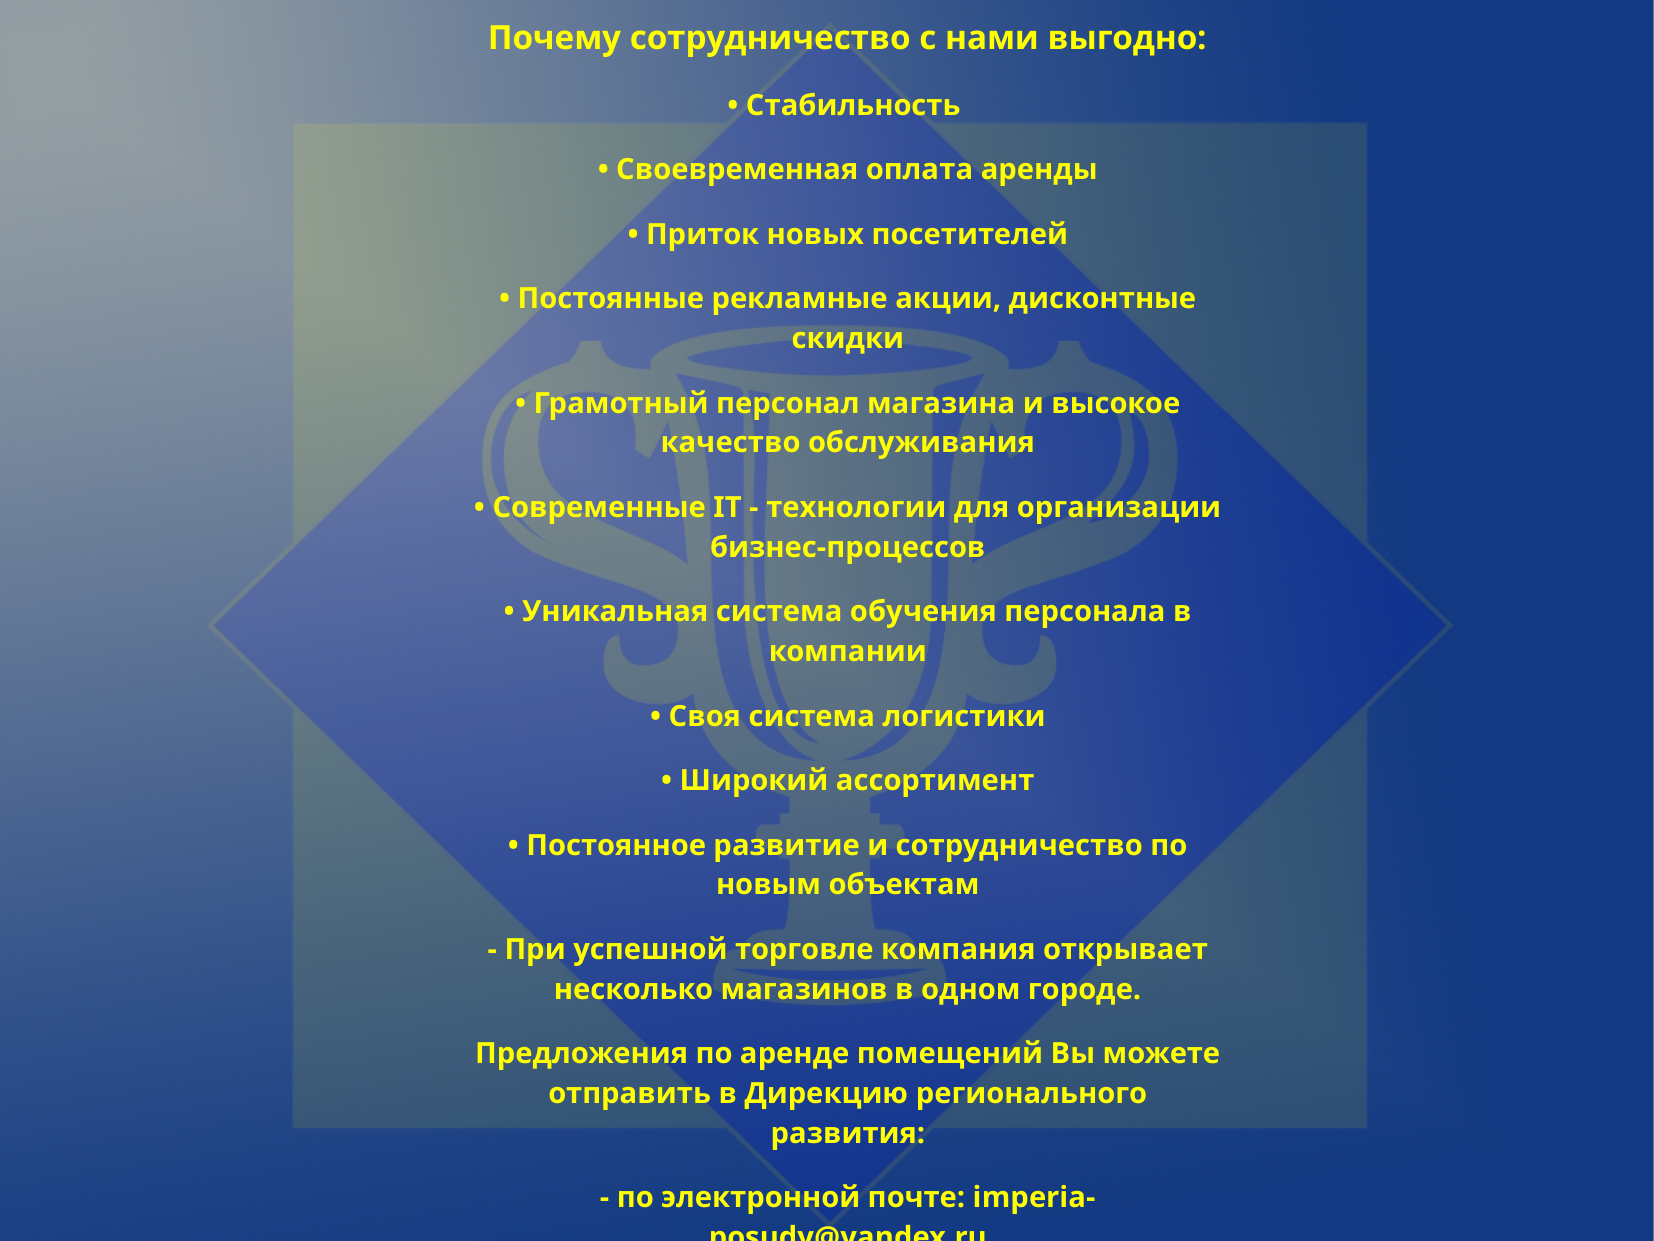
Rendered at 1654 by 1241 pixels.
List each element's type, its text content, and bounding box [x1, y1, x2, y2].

picture [0, 0, 1654, 1241]
text_box Почему сотрудничество с нами выгодно: • Стабильность • Своевременная оплата аренды • Приток новых посетителей • Постоянные рекламные акции, дисконтные скидки • Грамотный персонал магазина и высокое качество обслуживания • Современные IT - технологии для организации бизнес-процессов • Уникальная система обучения персонала в компании • Своя система логистики • Широкий ассортимент • Постоянное развитие и сотрудничество по новым объектам - При успешной торговле компания открывает несколько магазинов в одном городе. Предложения по аренде помещений Вы можете отправить в Дирекцию регионального развития: - по электронной почте: imperia-posudy@yandex.ru - по телефону: +7 (928) 222-92-93 - по факсу: +7(8793)31-36-38 [455, 6, 1241, 1241]
